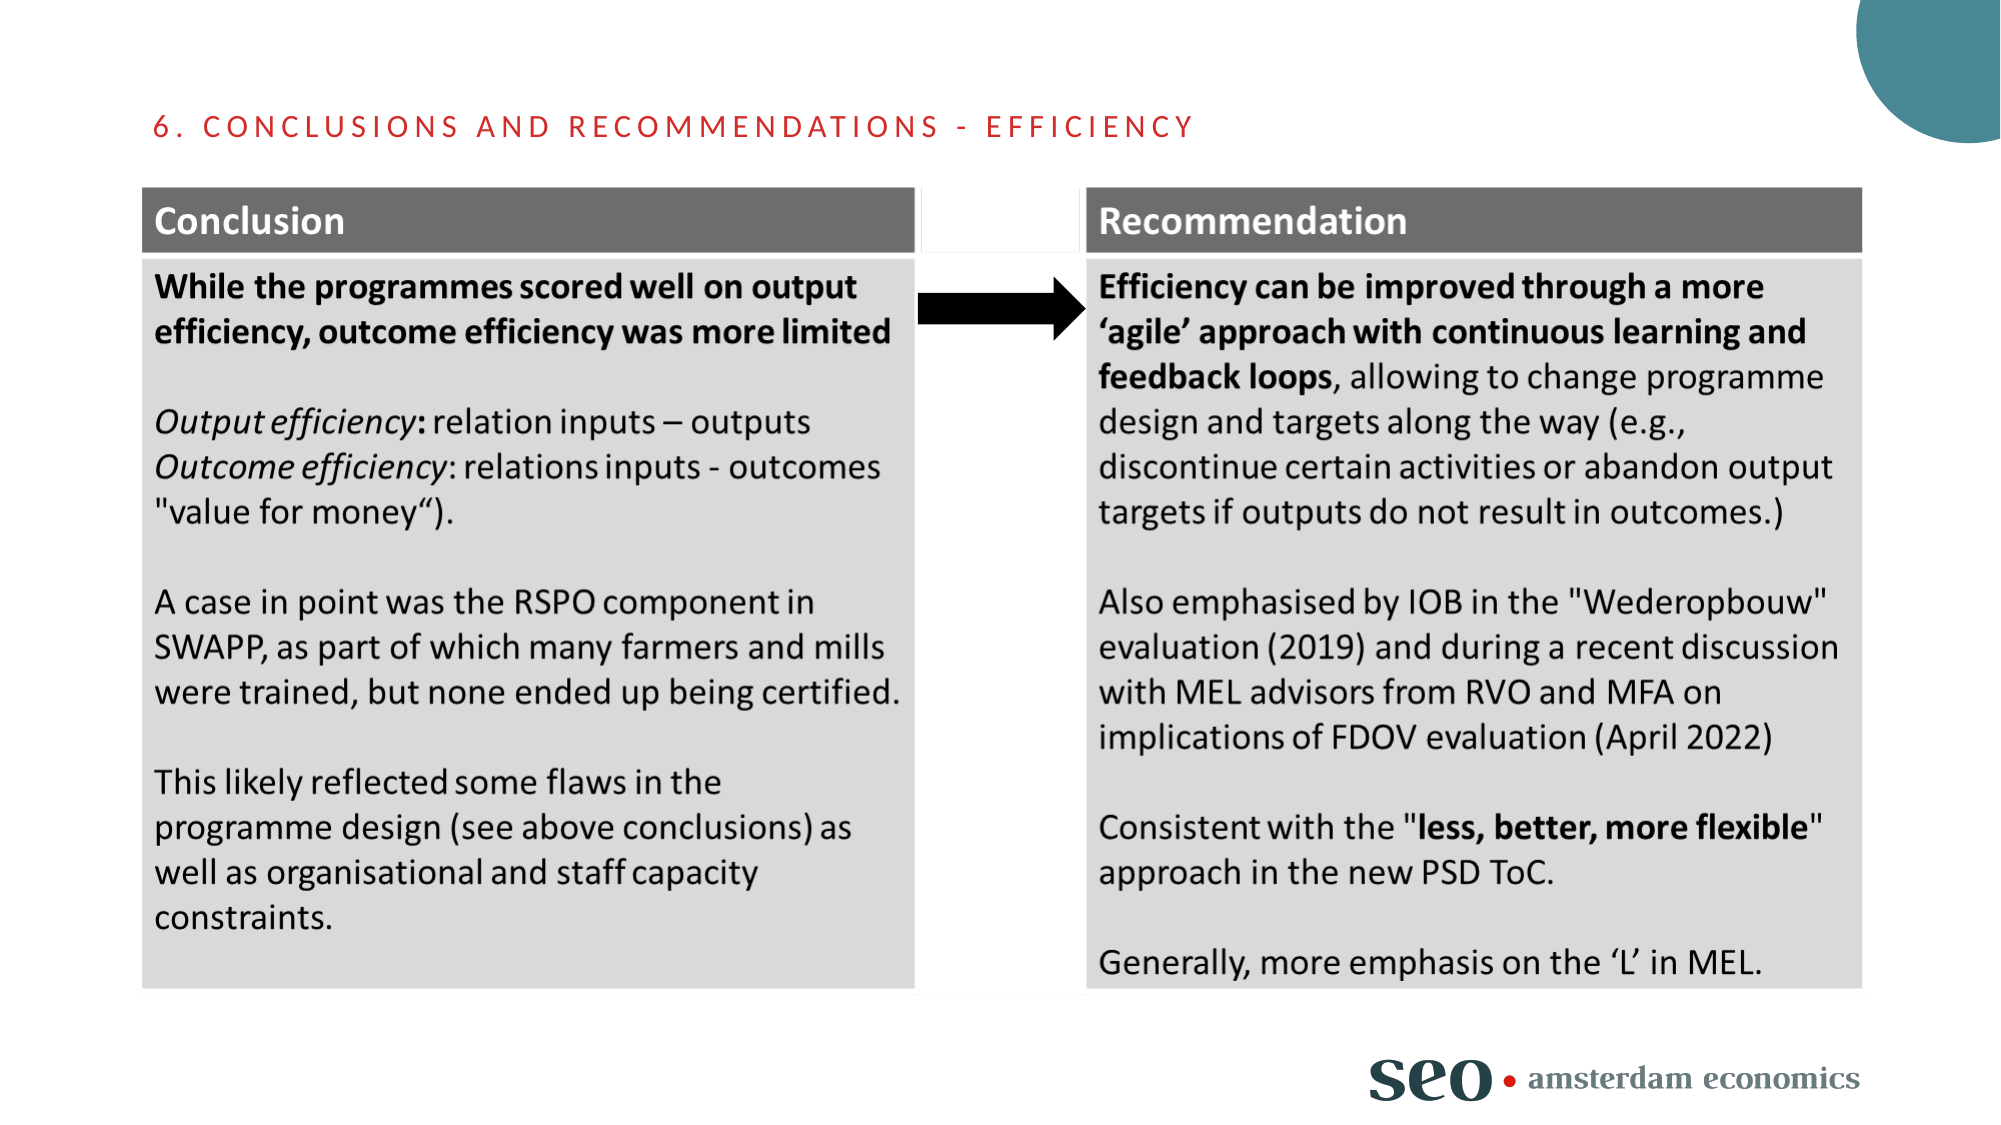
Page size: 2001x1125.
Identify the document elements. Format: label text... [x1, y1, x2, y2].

list 6. CONCLUSIONS AND RECOMMENDATIONS - EFFICIENCY [137, 101, 1864, 152]
text_box [918, 279, 1085, 339]
picture [138, 183, 1866, 1009]
